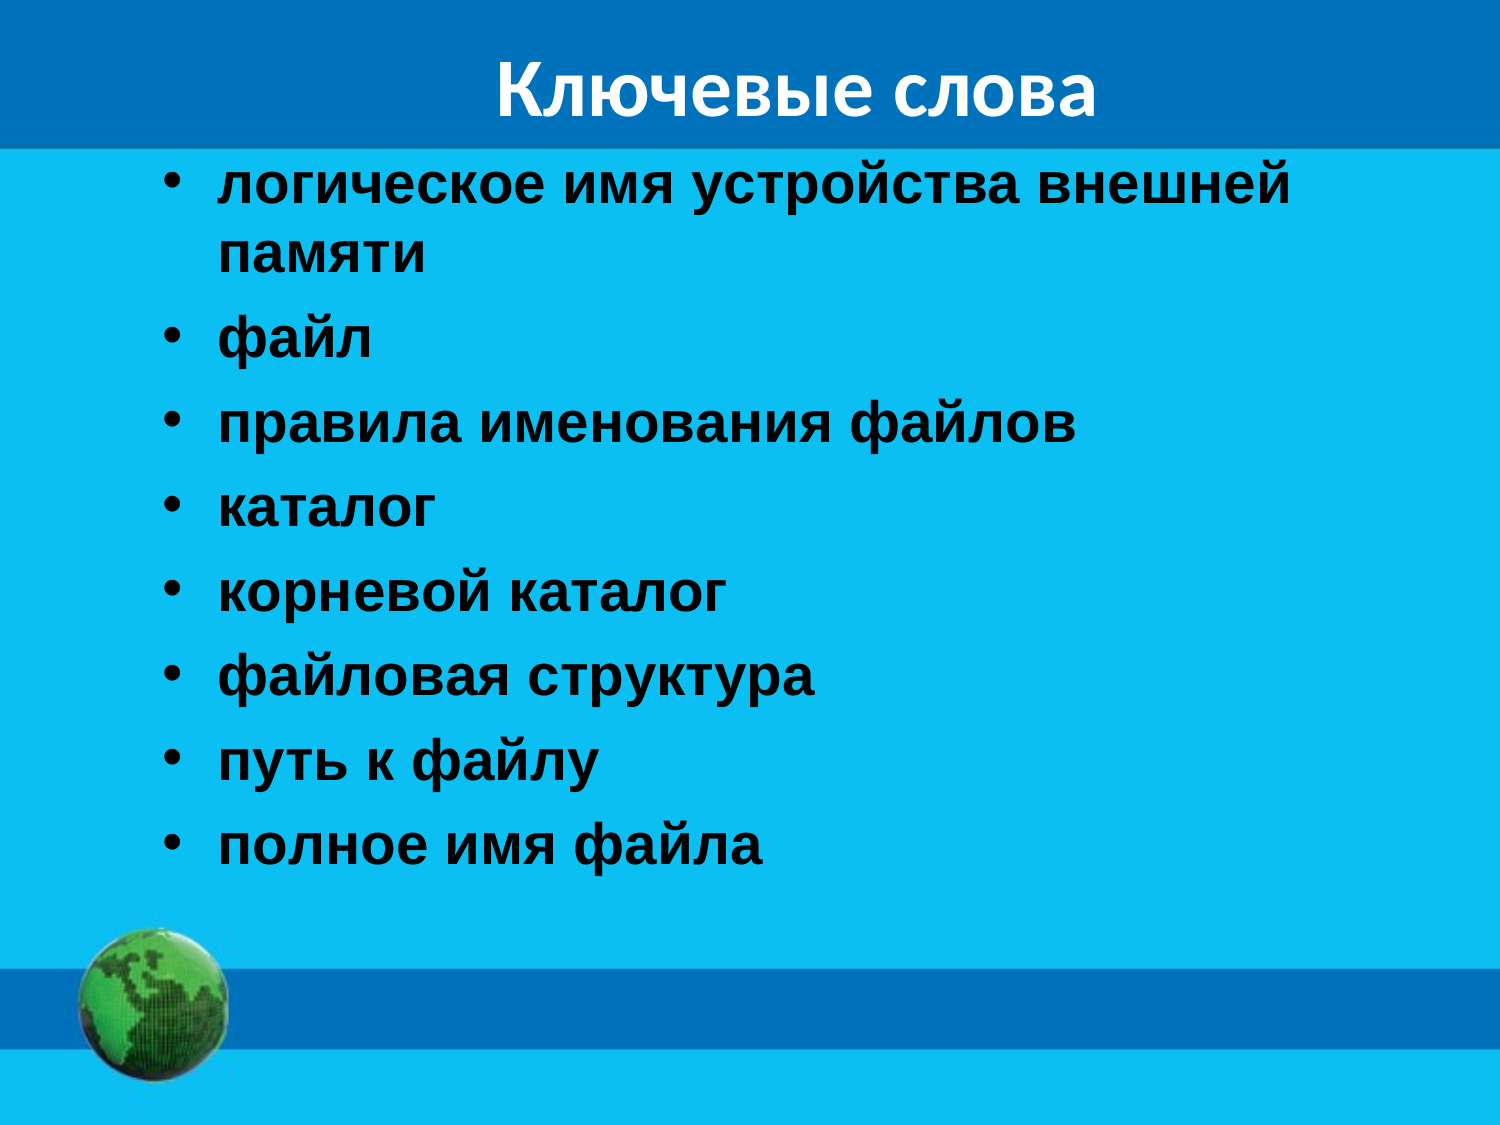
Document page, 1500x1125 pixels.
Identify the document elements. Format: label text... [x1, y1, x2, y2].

picture [0, 0, 1500, 146]
picture [0, 928, 1500, 1084]
text_box Ключевые слова [171, 30, 1426, 135]
text_box логическое имя устройства внешней памяти файл правила именования файлов каталог корневой каталог файловая структура путь к файлу полное имя файла [147, 137, 1402, 970]
